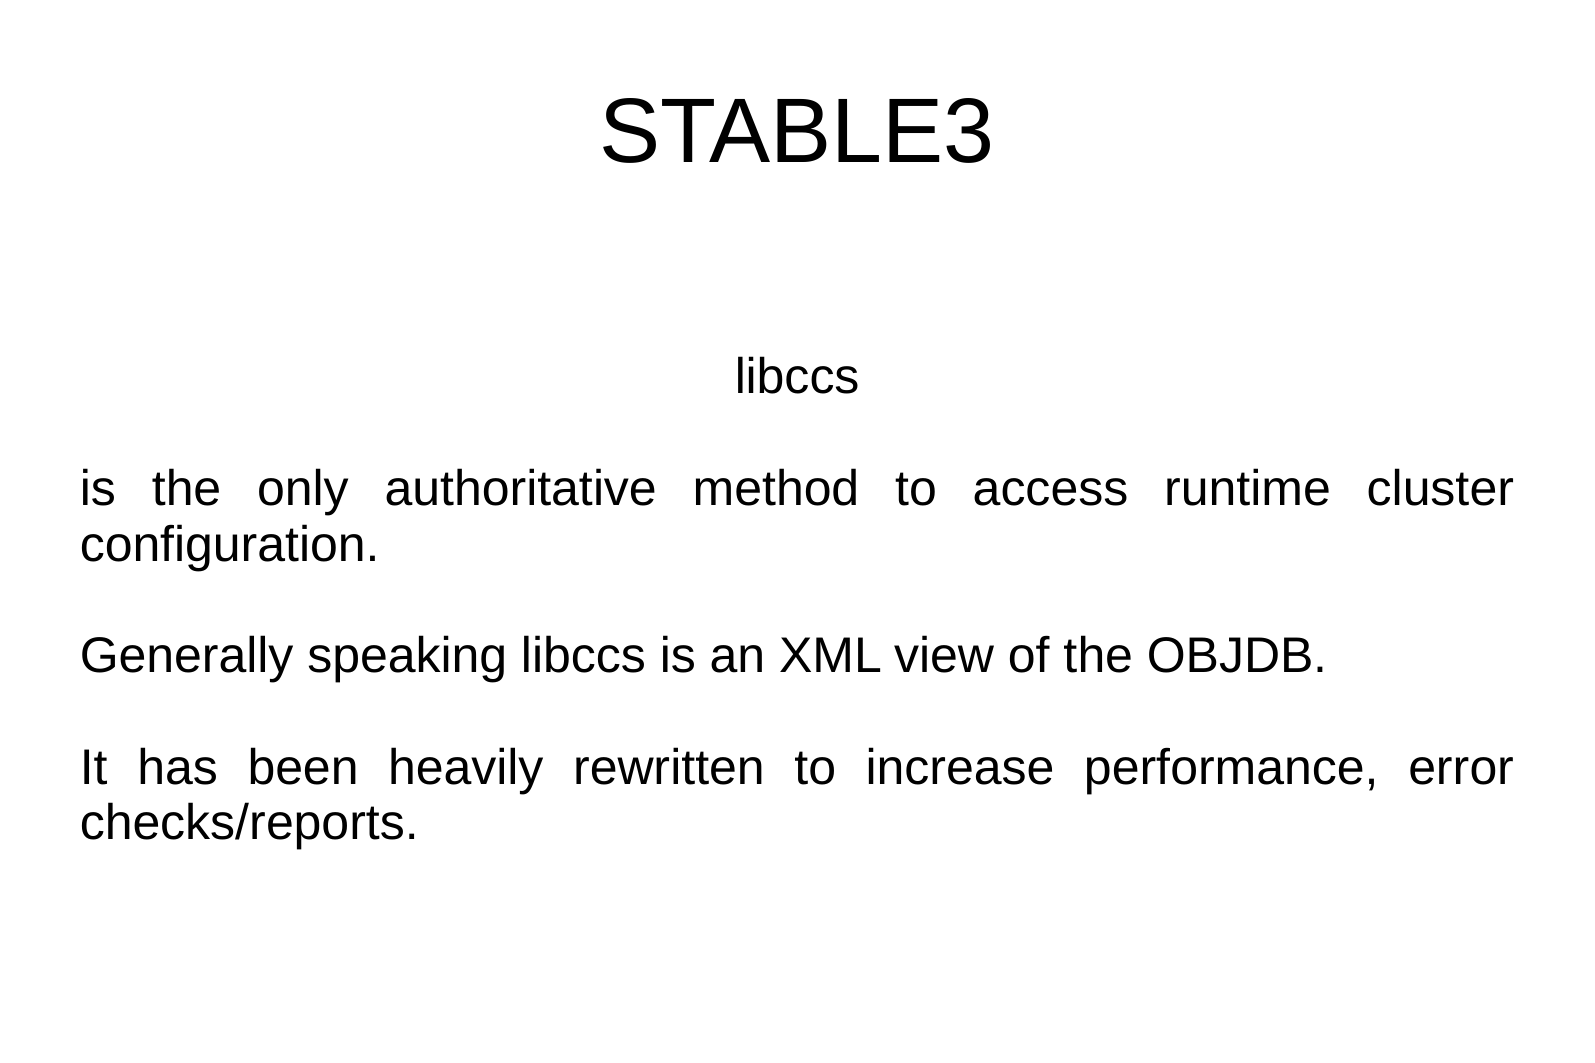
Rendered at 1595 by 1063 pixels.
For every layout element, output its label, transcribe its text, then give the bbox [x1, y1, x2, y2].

title STABLE3 [79, 49, 1515, 213]
subtitle libccs is the only authoritative method to access runtime cluster configuration. Generally speaking libccs is an XML view of the OBJDB. It has been heavily rewritten to increase performance, error checks/reports. [79, 256, 1515, 943]
